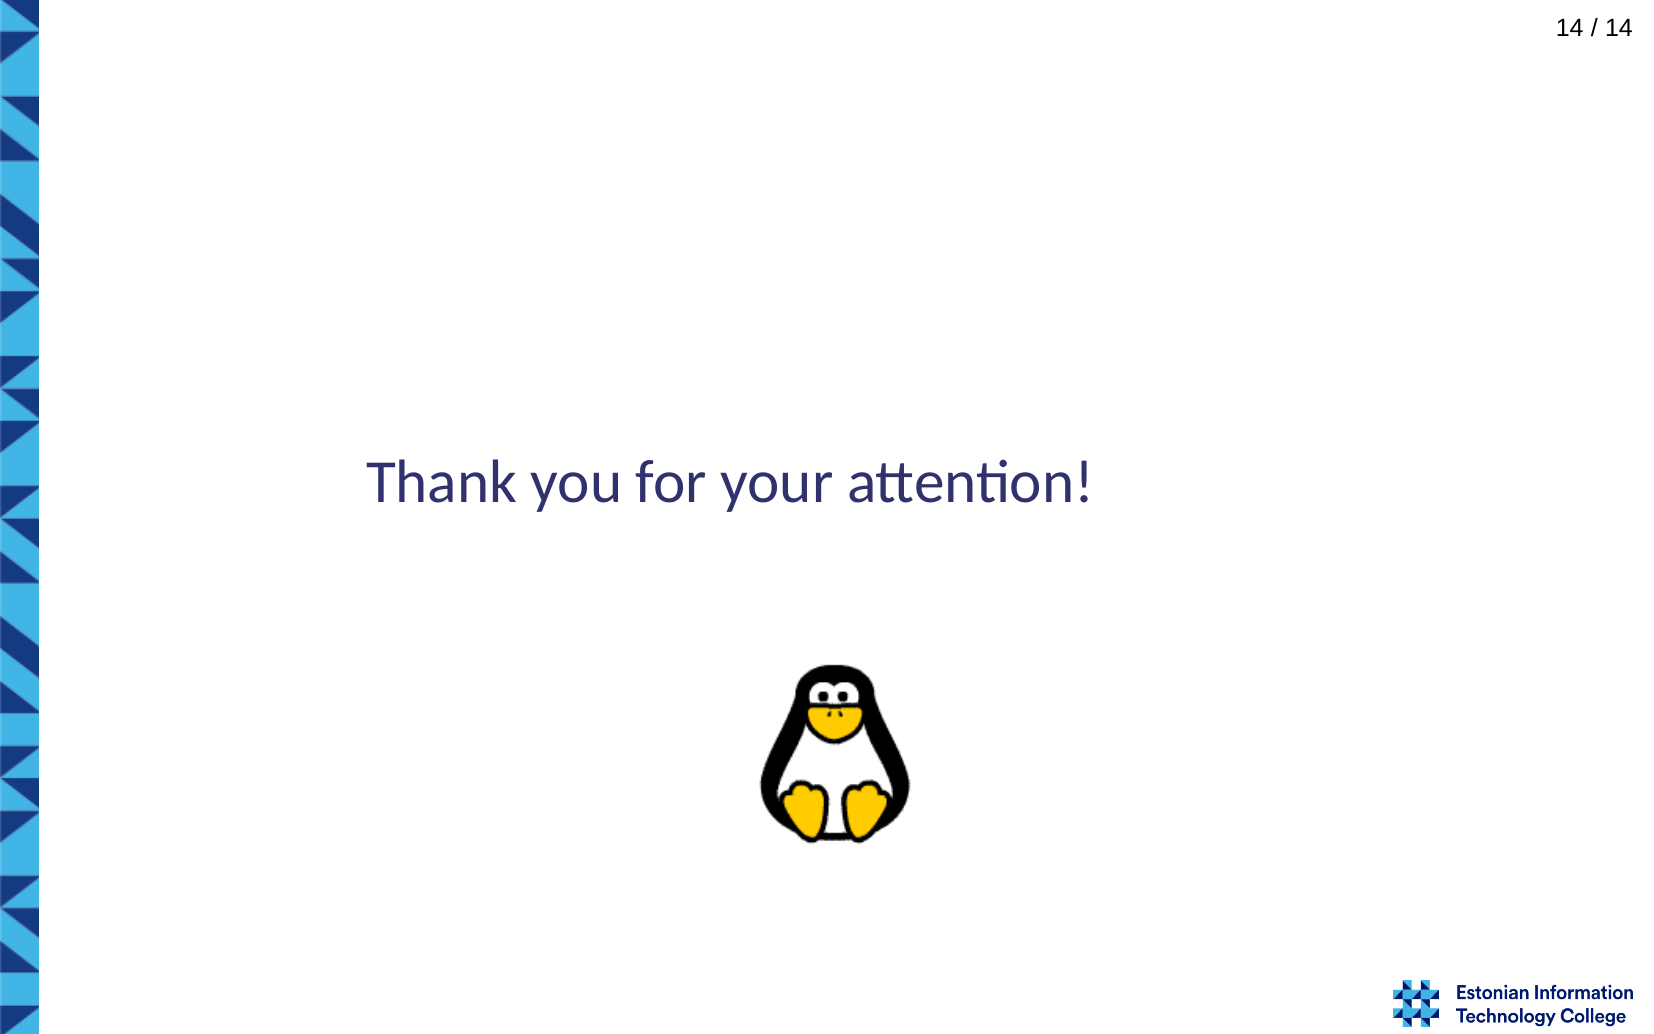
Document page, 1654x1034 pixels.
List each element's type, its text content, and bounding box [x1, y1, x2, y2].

picture [1393, 980, 1633, 1027]
picture [708, 612, 959, 863]
title Thank you for your attention! [366, 415, 1276, 559]
